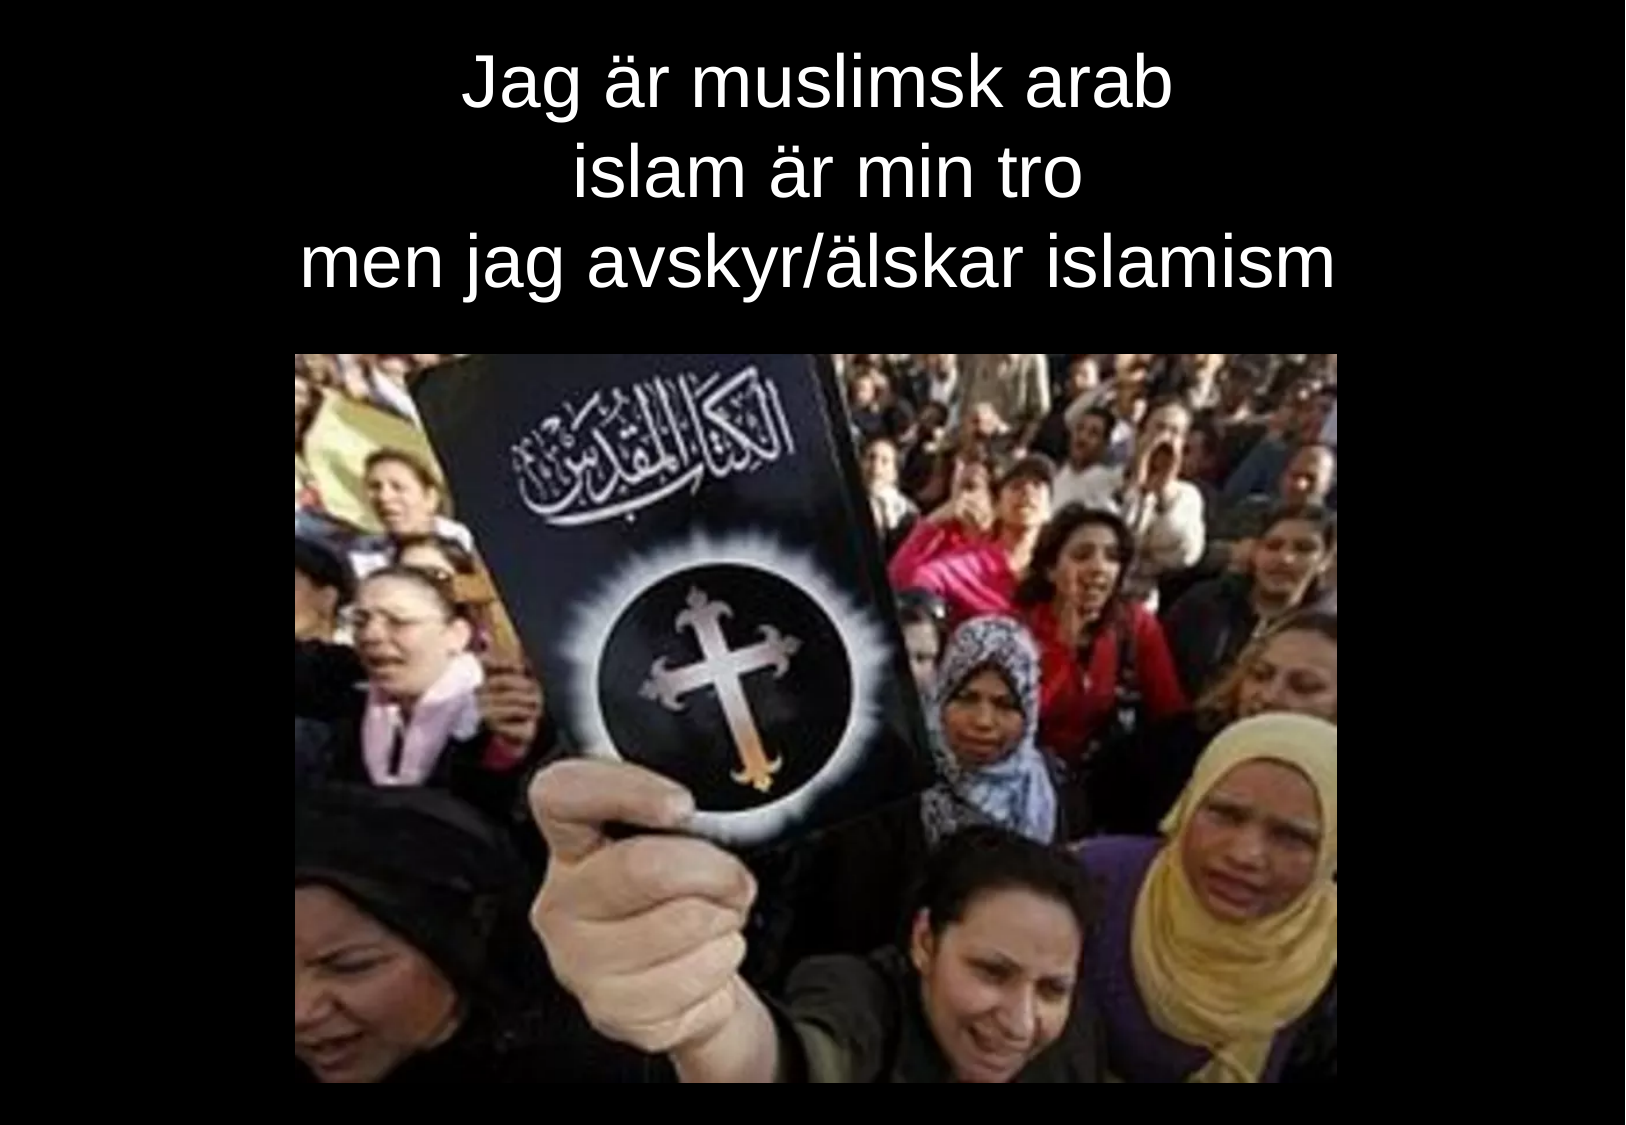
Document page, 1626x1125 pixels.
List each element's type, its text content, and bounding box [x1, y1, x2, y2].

picture [295, 354, 1337, 1083]
text_box Jag är muslimsk arab islam är min tro men jag avskyr/älskar islamism [92, 42, 1544, 294]
